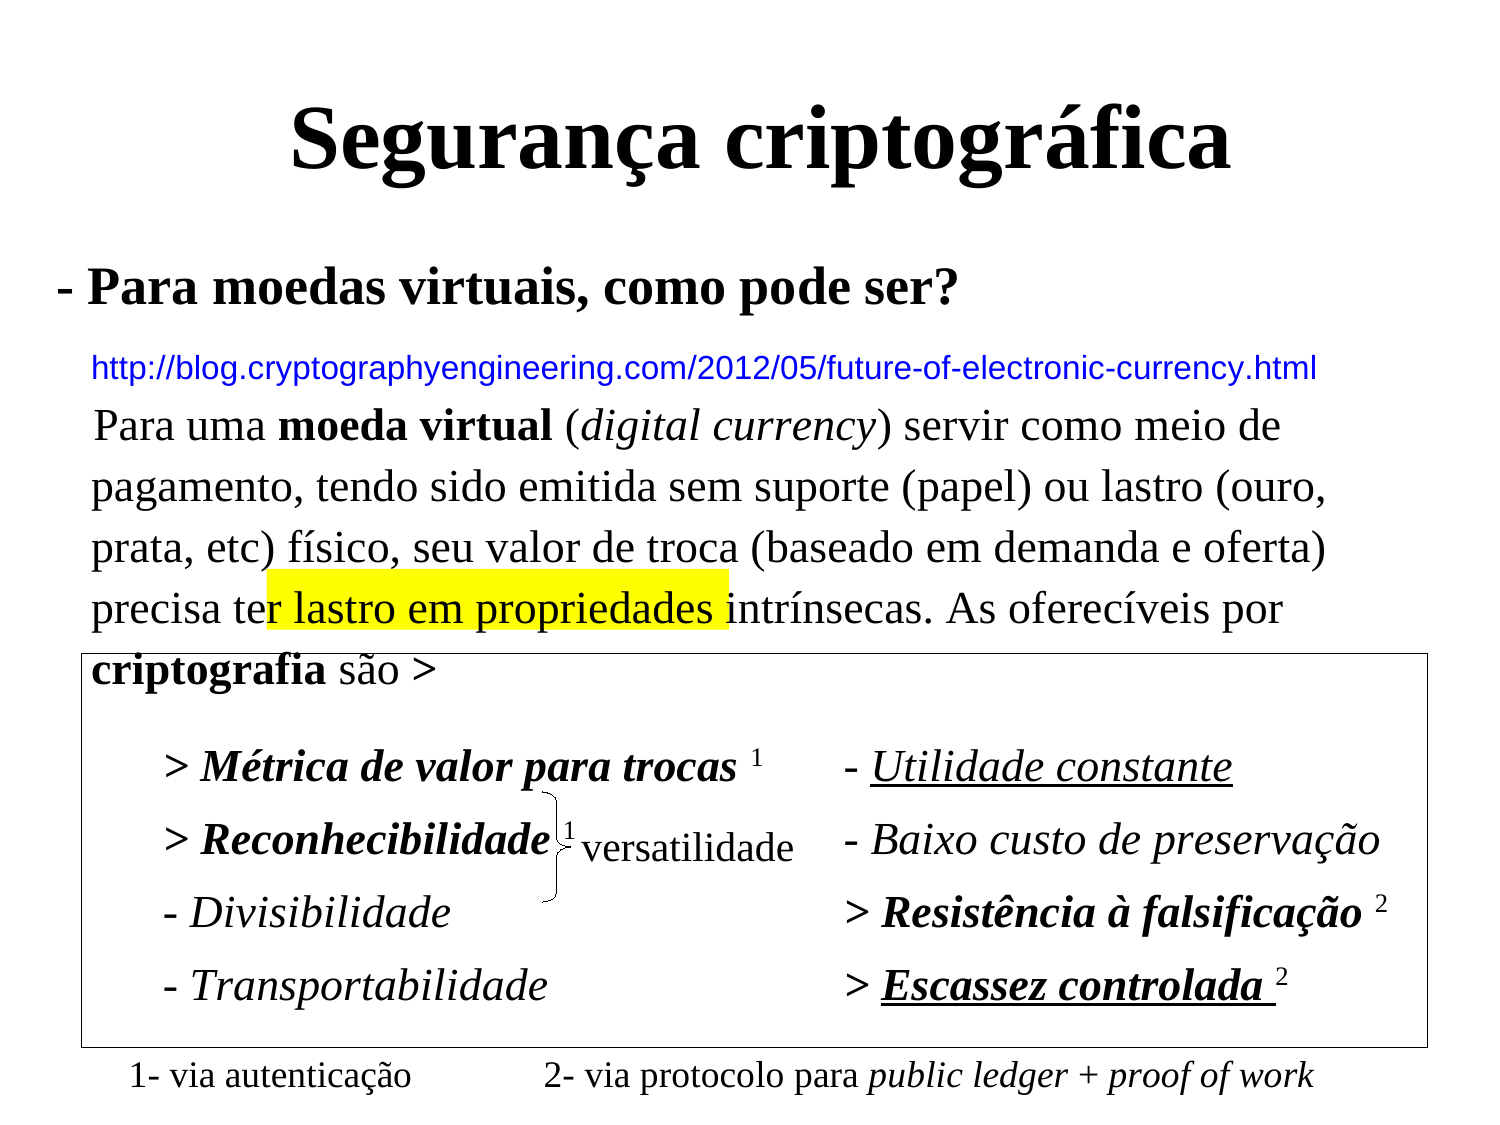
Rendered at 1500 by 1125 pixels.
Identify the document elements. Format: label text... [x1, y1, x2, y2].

text_box versatilidade [581, 824, 795, 871]
title Segurança criptográfica [97, 63, 1426, 214]
text_box - Para moedas virtuais, como pode ser? http://blog.cryptographyengineering.com/2012/05/future-of-electronic-currency.html Para uma moeda virtual (digital currency) servir como meio de pagamento, tendo sido emitida sem suporte (papel) ou lastro (ouro, prata, etc) físico, seu valor de troca (baseado em demanda e oferta) precisa ter lastro em propriedades intrínsecas. As oferecíveis por criptografia são > > Métrica de valor para trocas 1 - Utilidade constante > Reconhecibilidade 1 - Baixo custo de preservação - Divisibilidade > Resistência à falsificação 2 - Transportabilidade > Escassez controlada 2 1- via autenticação 2- via protocolo para public ledger + proof of work [56, 244, 1442, 1096]
